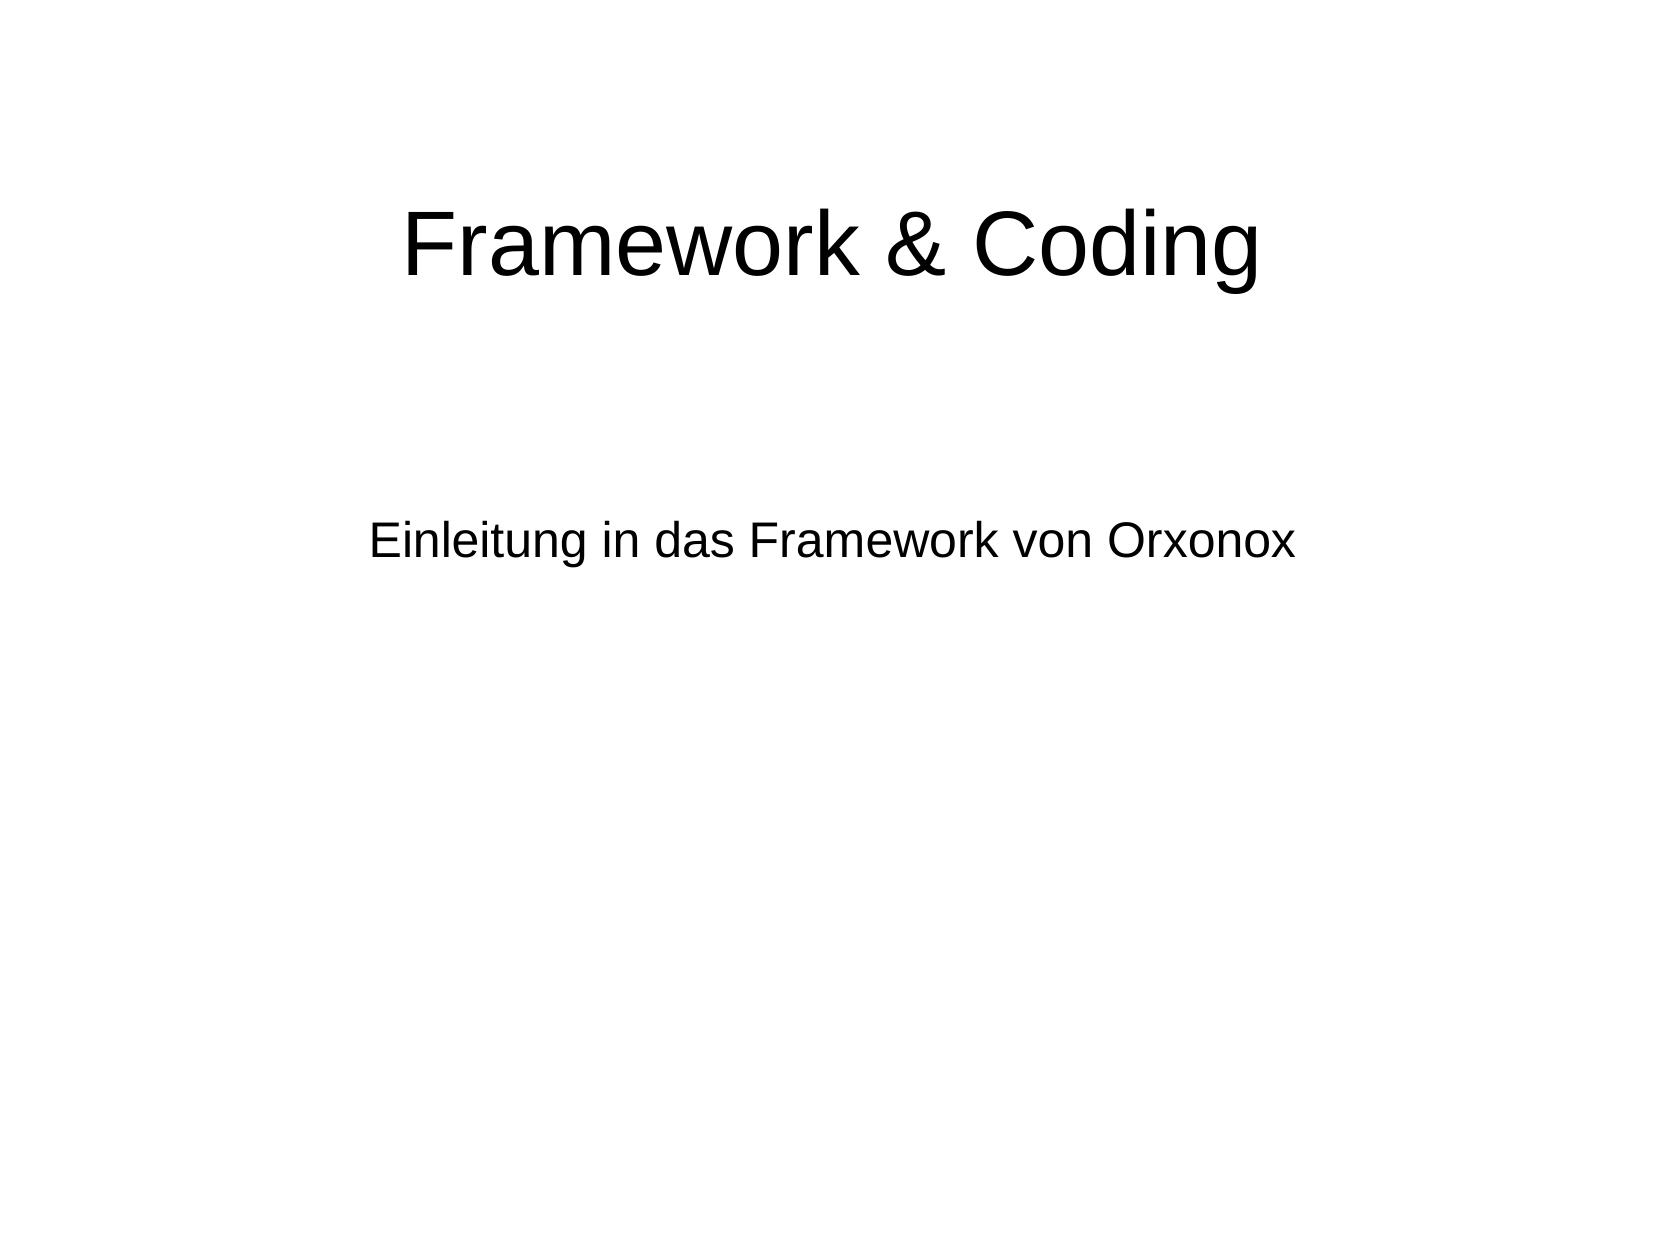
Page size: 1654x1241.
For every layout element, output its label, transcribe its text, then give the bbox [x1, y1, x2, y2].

text_box Einleitung in das Framework von Orxonox [88, 511, 1577, 680]
title Framework & Coding [88, 192, 1577, 296]
